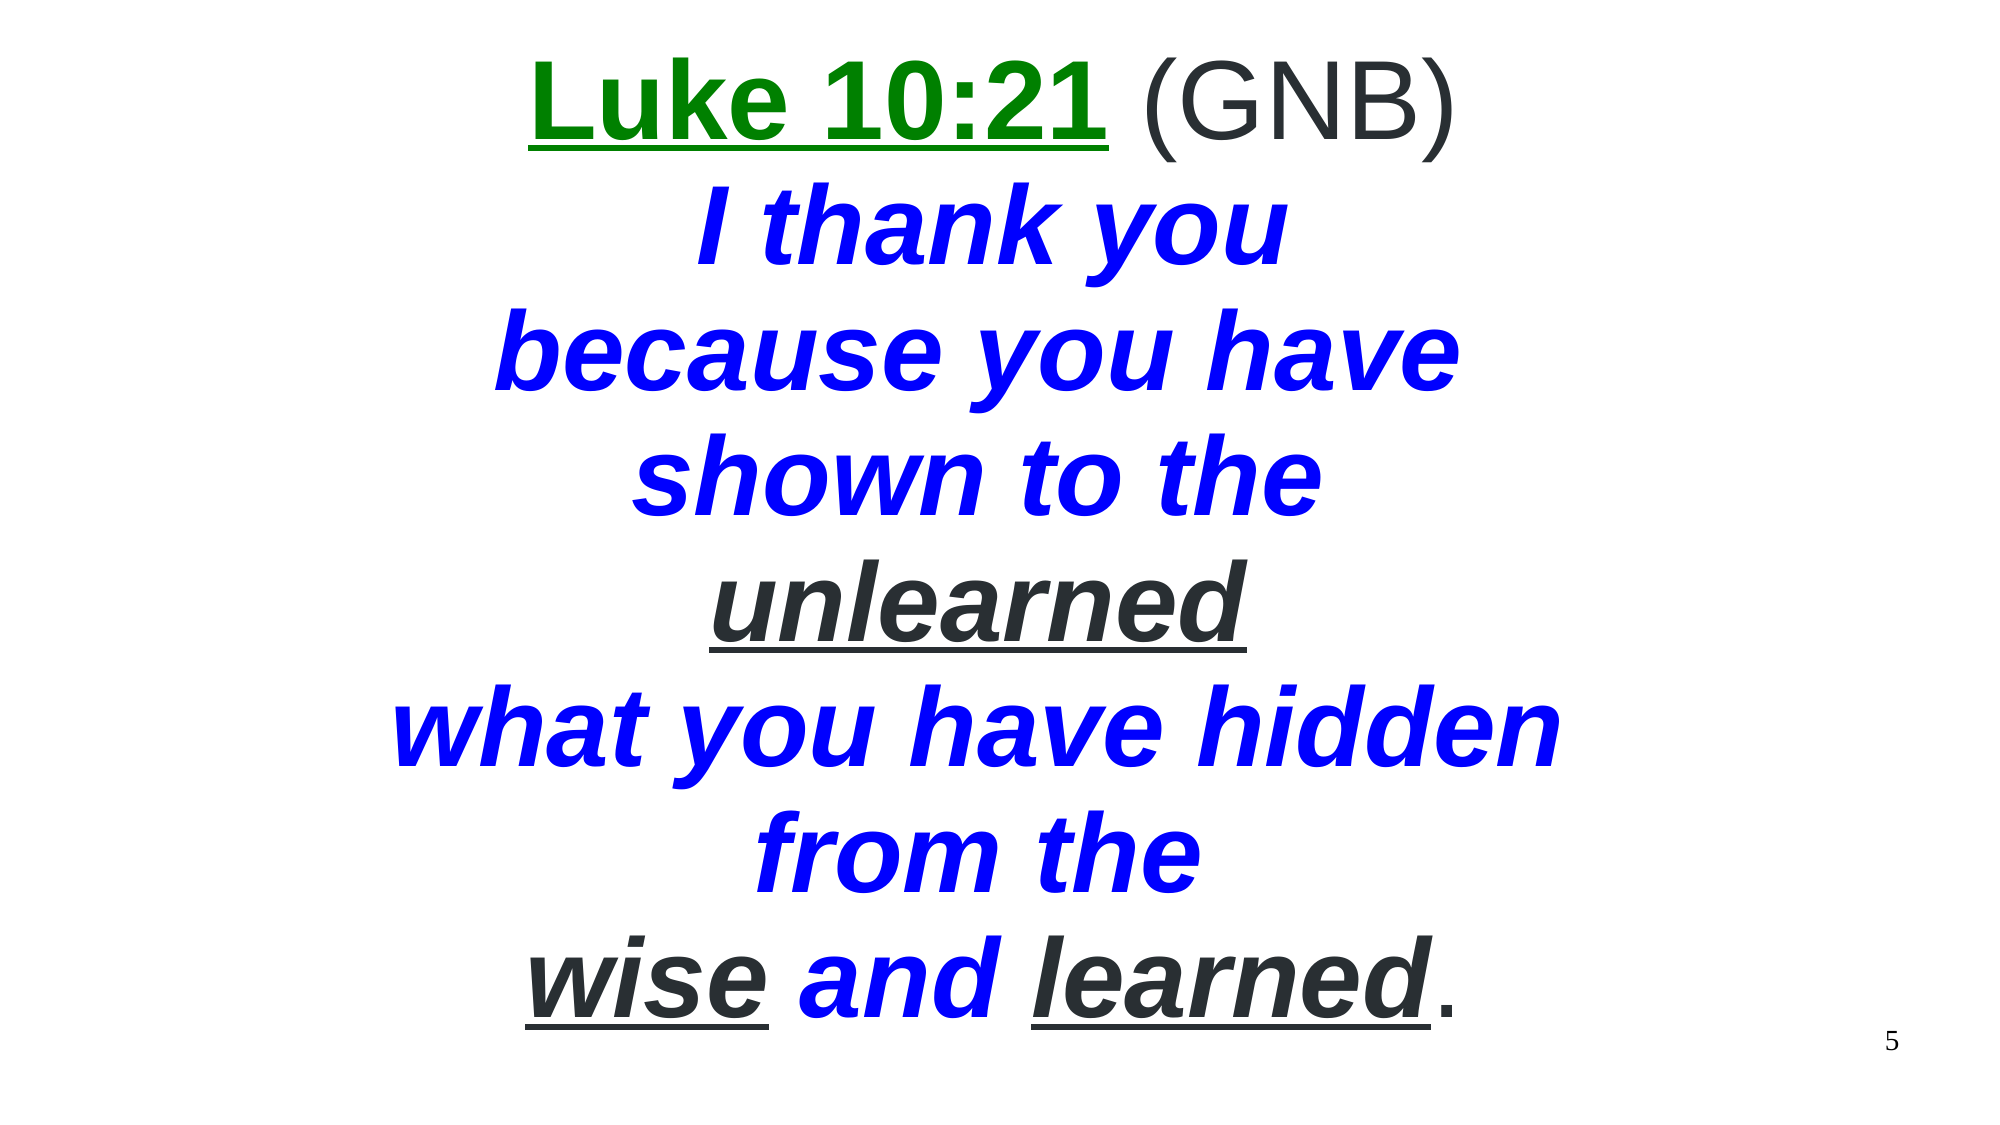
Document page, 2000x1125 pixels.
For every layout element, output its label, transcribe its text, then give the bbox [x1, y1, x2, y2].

list Luke 10:21 (GNB) I thank you because you have shown to the unlearned what you have hidden from the wise and learned. [37, 37, 1951, 1088]
